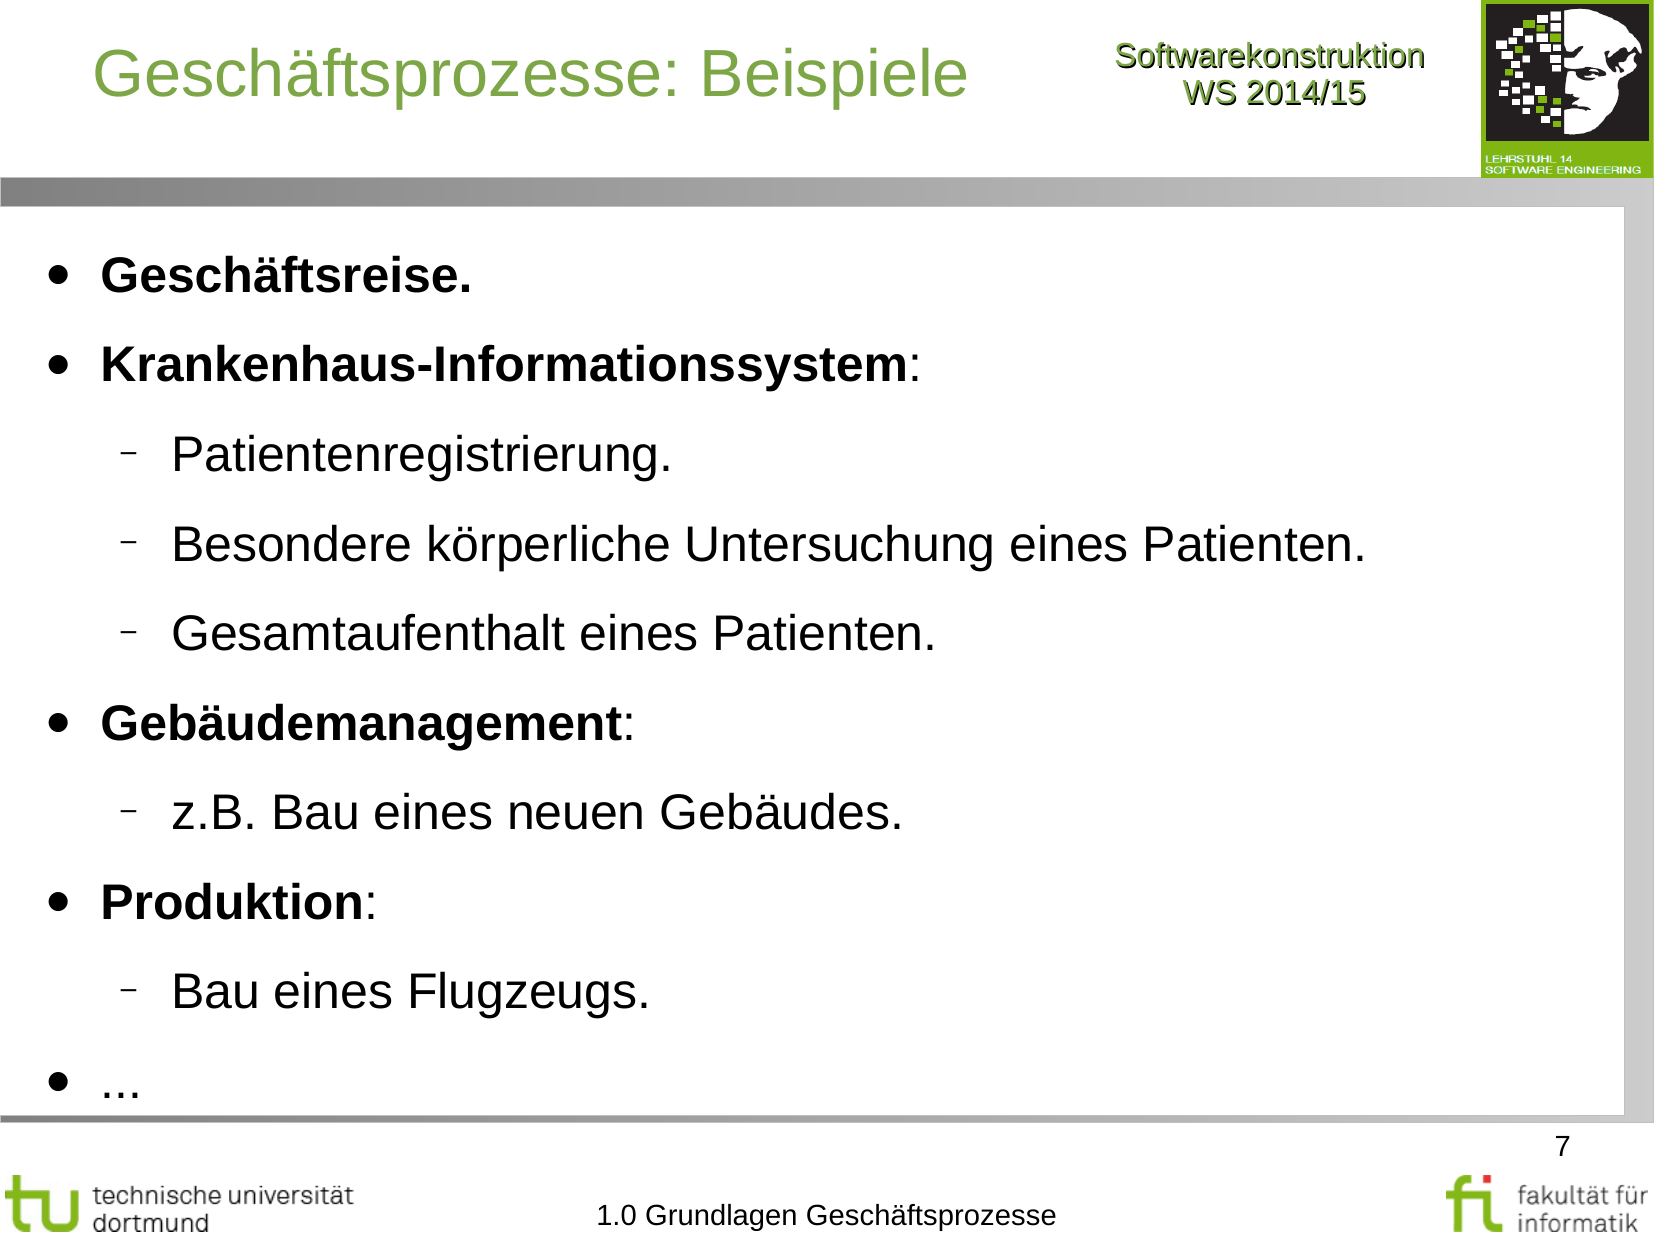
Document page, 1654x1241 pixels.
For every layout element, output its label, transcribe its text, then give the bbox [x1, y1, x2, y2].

title Geschäftsprozesse: Beispiele [0, 29, 1063, 178]
picture [1481, 0, 1654, 178]
picture [5, 1175, 354, 1232]
picture [1446, 1175, 1648, 1232]
list Geschäftsreise. Krankenhaus-Informationssystem: Patientenregistrierung. Besondere körperliche Untersuchung eines Patienten. Gesamtaufenthalt eines Patienten. Gebäudemanagement: z.B. Bau eines neuen Gebäudes. Produktion: Bau eines Flugzeugs. ... [29, 236, 1625, 1055]
